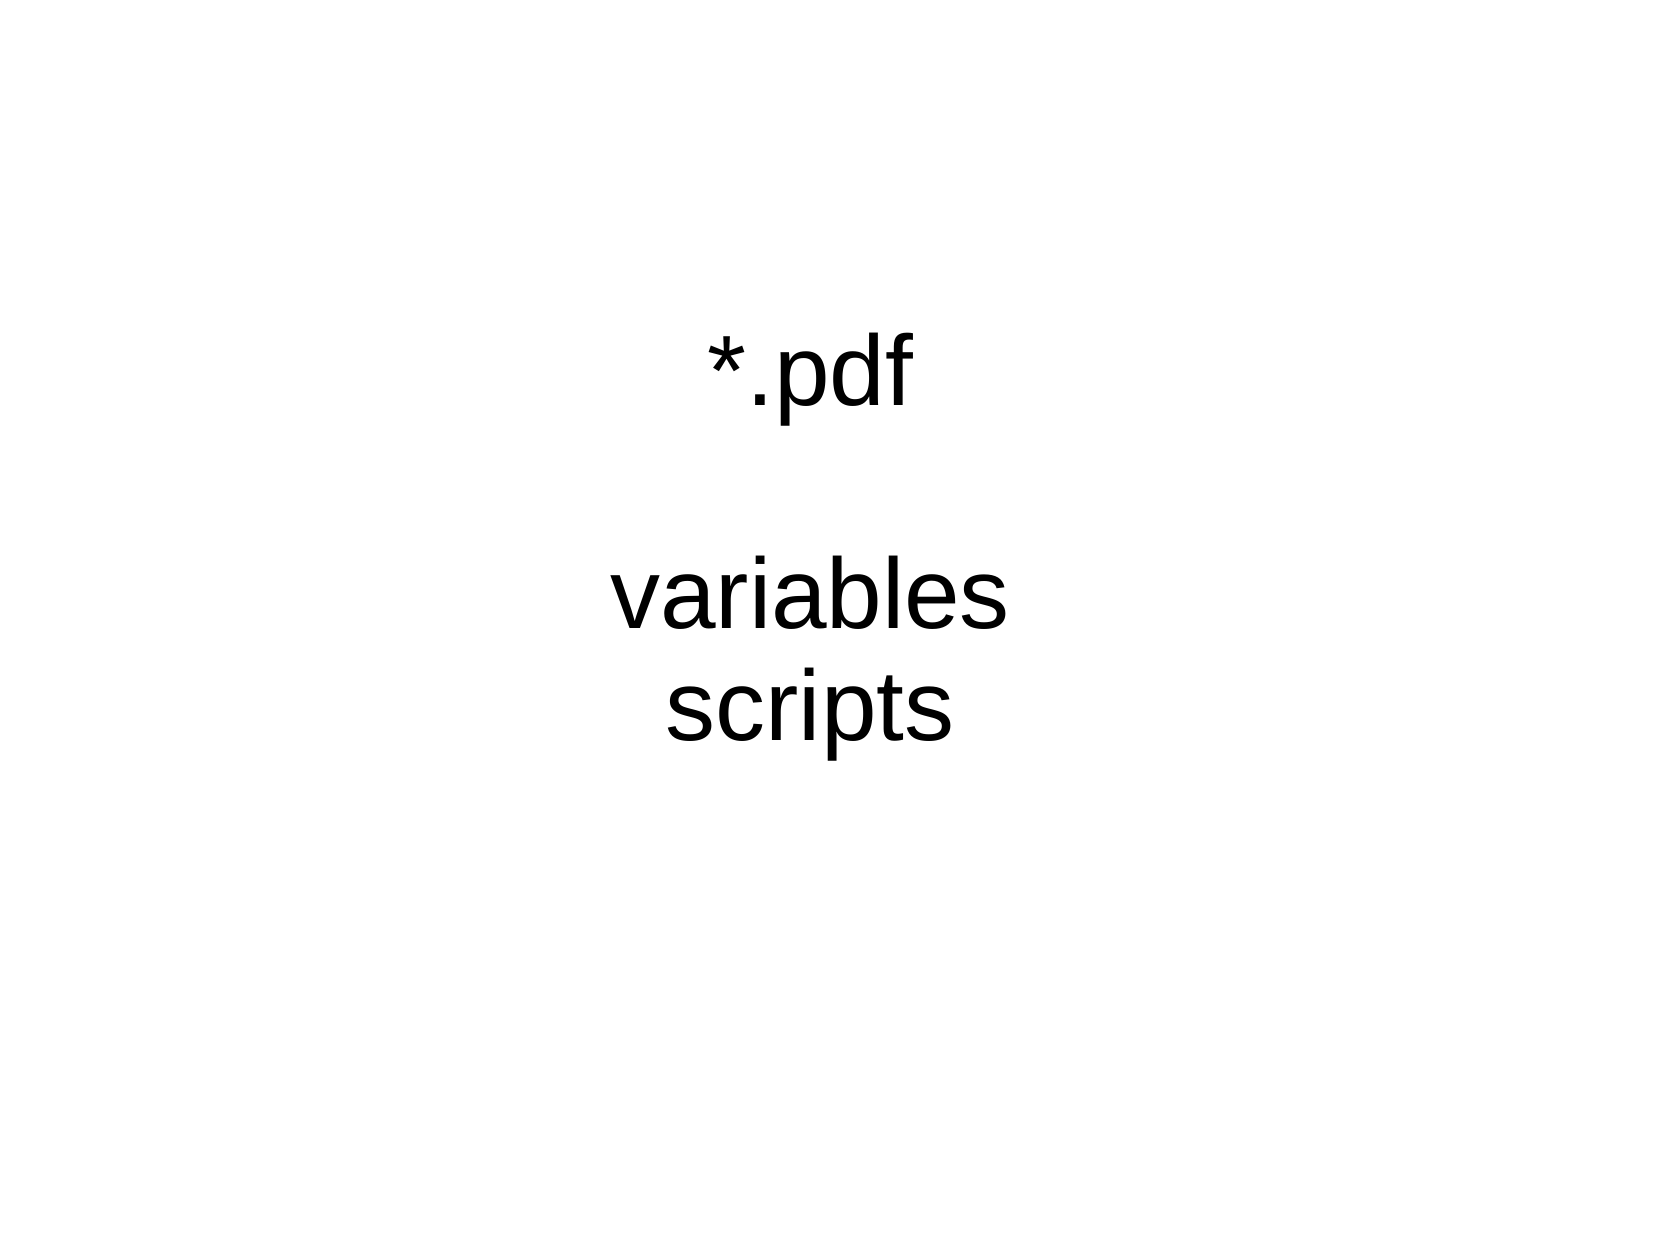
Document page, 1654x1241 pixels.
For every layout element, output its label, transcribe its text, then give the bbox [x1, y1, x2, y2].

text_box *.pdf variables scripts [82, 290, 1538, 1010]
